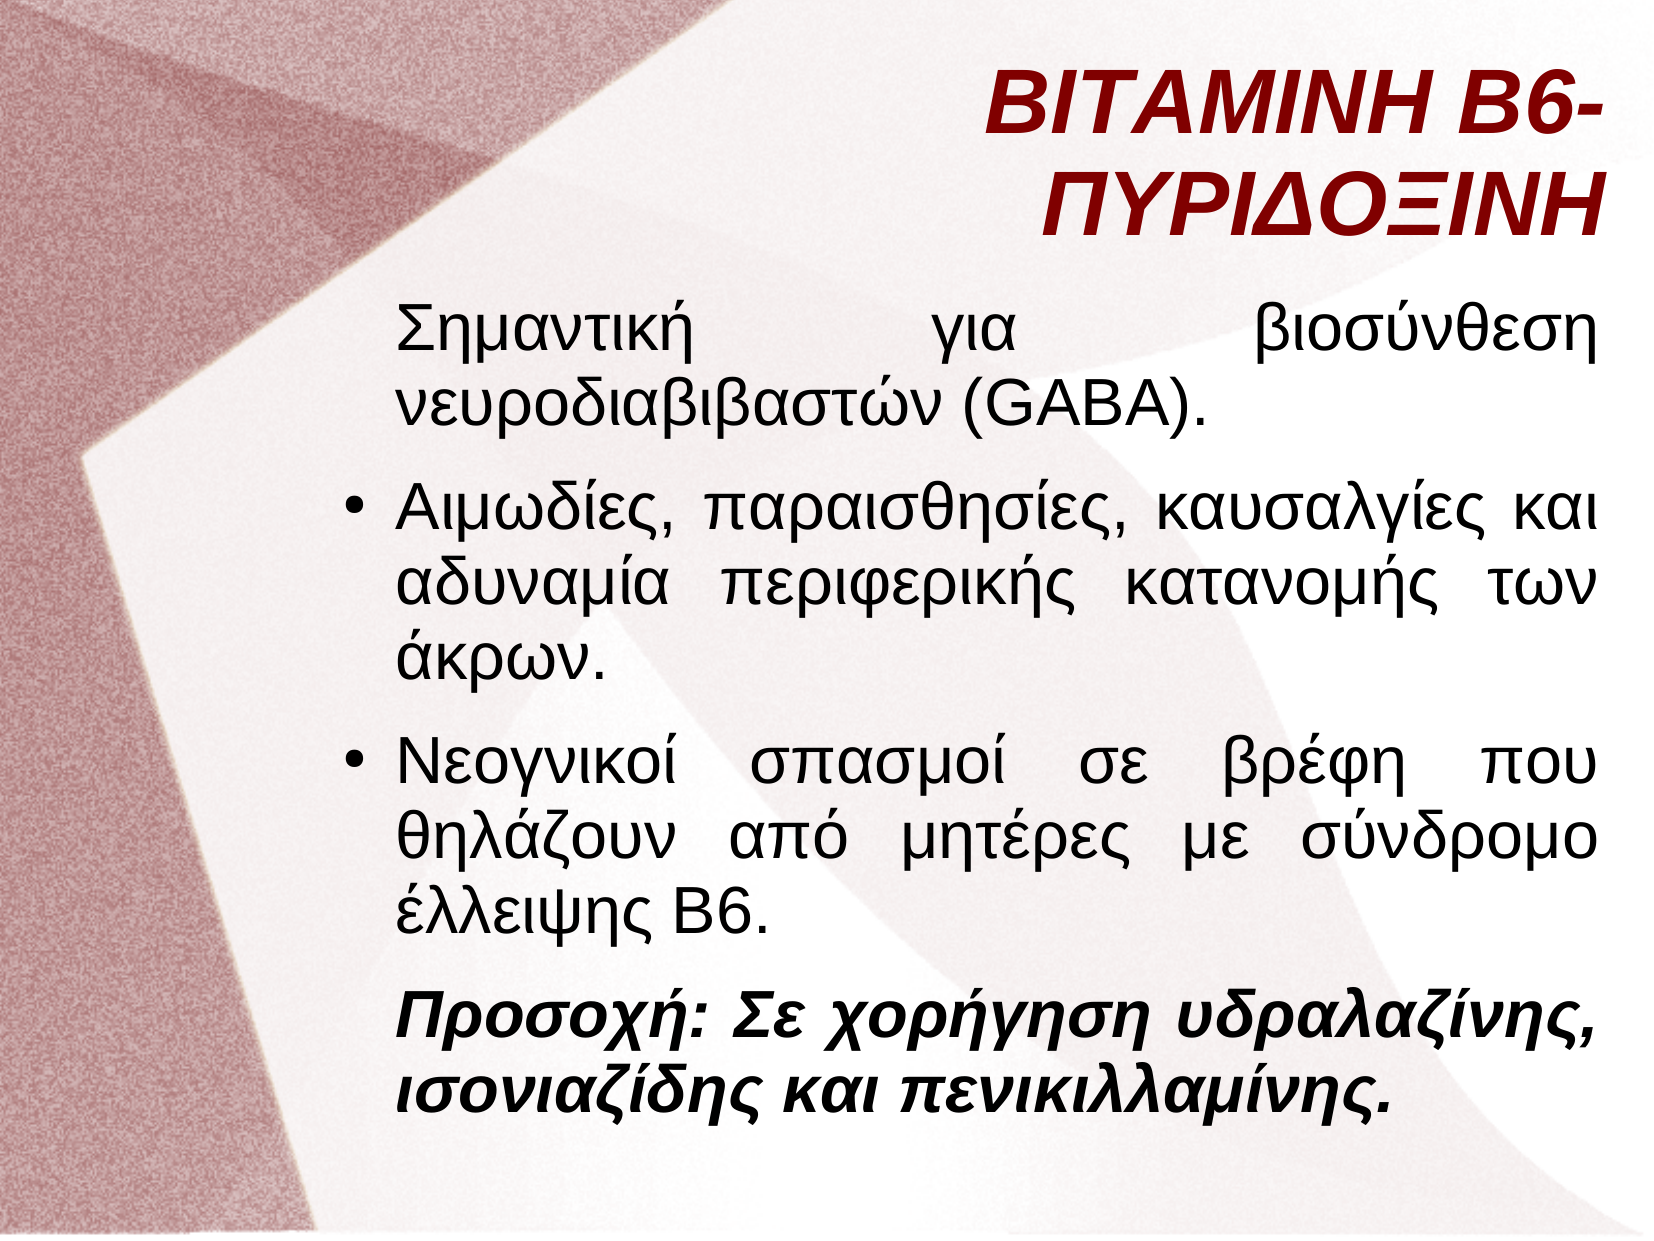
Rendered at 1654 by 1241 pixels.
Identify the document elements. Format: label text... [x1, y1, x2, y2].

picture [0, 0, 1654, 1241]
list Σημαντική για βιοσύνθεση νευροδιαβιβαστών (GABA). Αιμωδίες, παραισθησίες, καυσαλγίες και αδυναμία περιφερικής κατανομής των άκρων. Νεογνικοί σπασμοί σε βρέφη που θηλάζουν από μητέρες με σύνδρομο έλλειψης Β6. Προσοχή: Σε χορήγηση υδραλαζίνης, ισονιαζίδης και πενικιλλαμίνης. [324, 290, 1601, 1127]
title ΒΙΤΑΜΙΝΗ Β6-ΠΥΡΙΔΟΞΙΝΗ [596, 49, 1607, 257]
